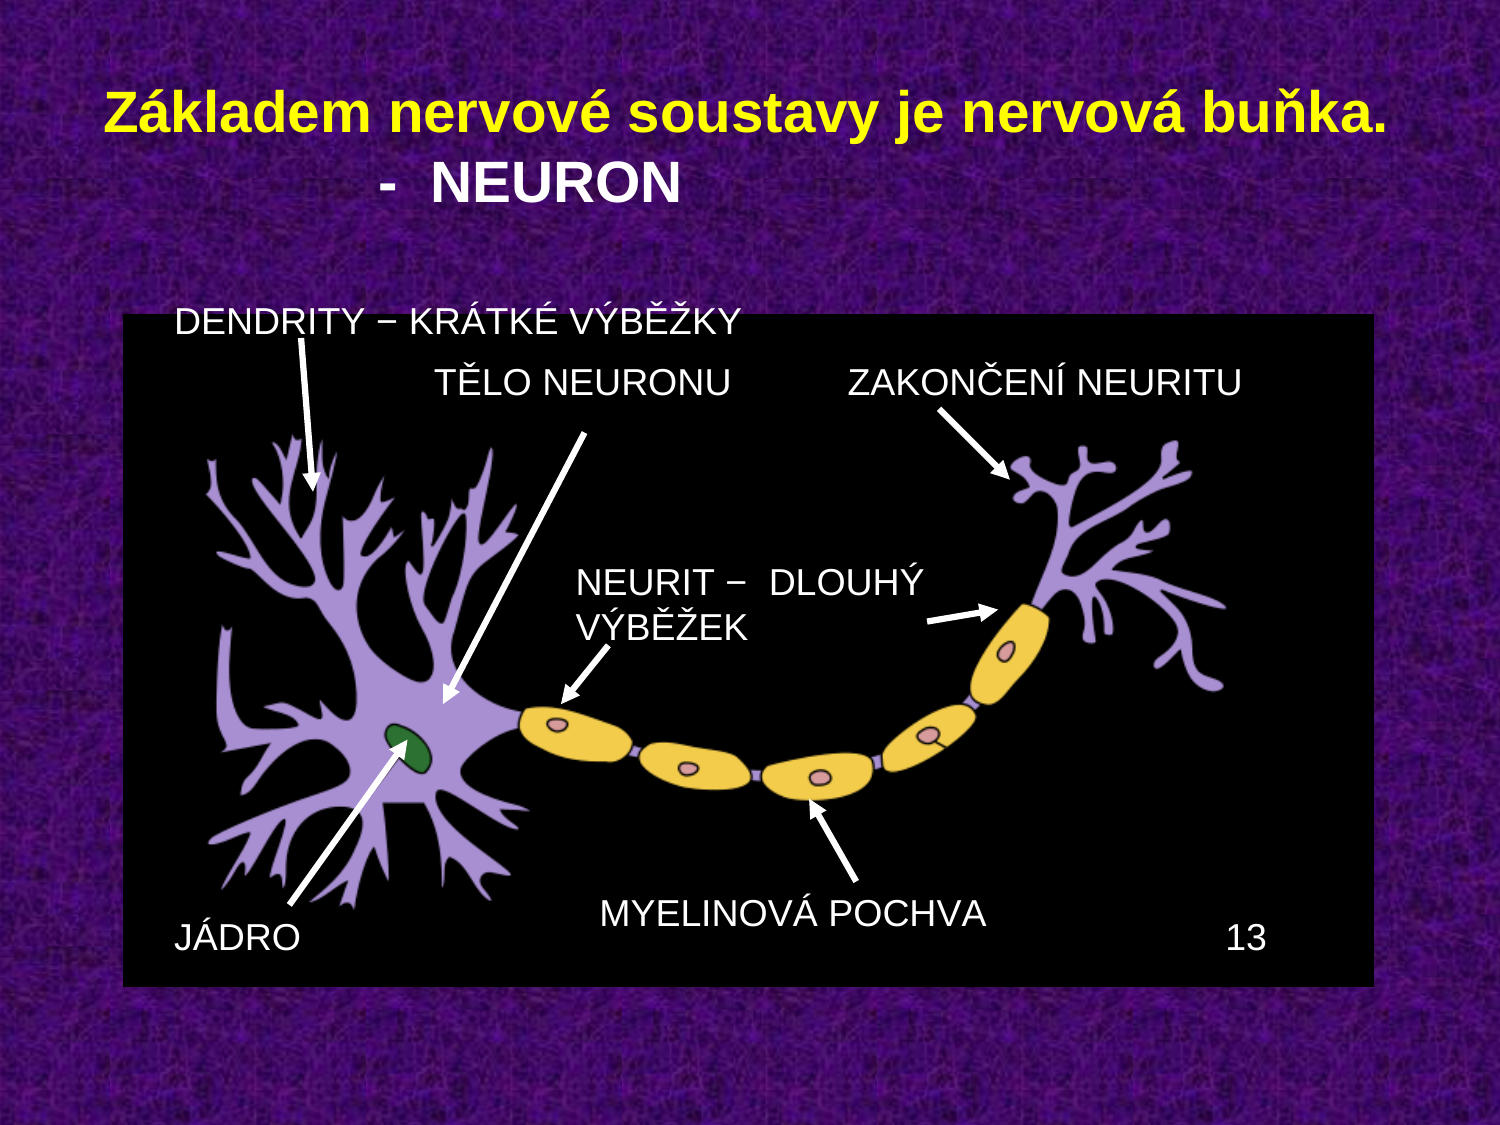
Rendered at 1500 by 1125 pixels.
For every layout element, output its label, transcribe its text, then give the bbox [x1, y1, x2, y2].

text_box Základem nervové soustavy je nervová buňka. - NEURON [88, 66, 1471, 222]
text_box NEURIT − DLOUHÝ VÝBĚŽEK [560, 550, 1010, 657]
picture [0, 0, 1500, 1125]
text_box DENDRITY − KRÁTKÉ VÝBĚŽKY [159, 289, 821, 350]
text_box JÁDRO [159, 904, 514, 966]
text_box TĚLO NEURONU [419, 350, 774, 411]
text_box MYELINOVÁ POCHVA [584, 881, 1034, 942]
text_box ZAKONČENÍ NEURITU [832, 349, 1353, 411]
text_box 13 [1210, 904, 1353, 966]
